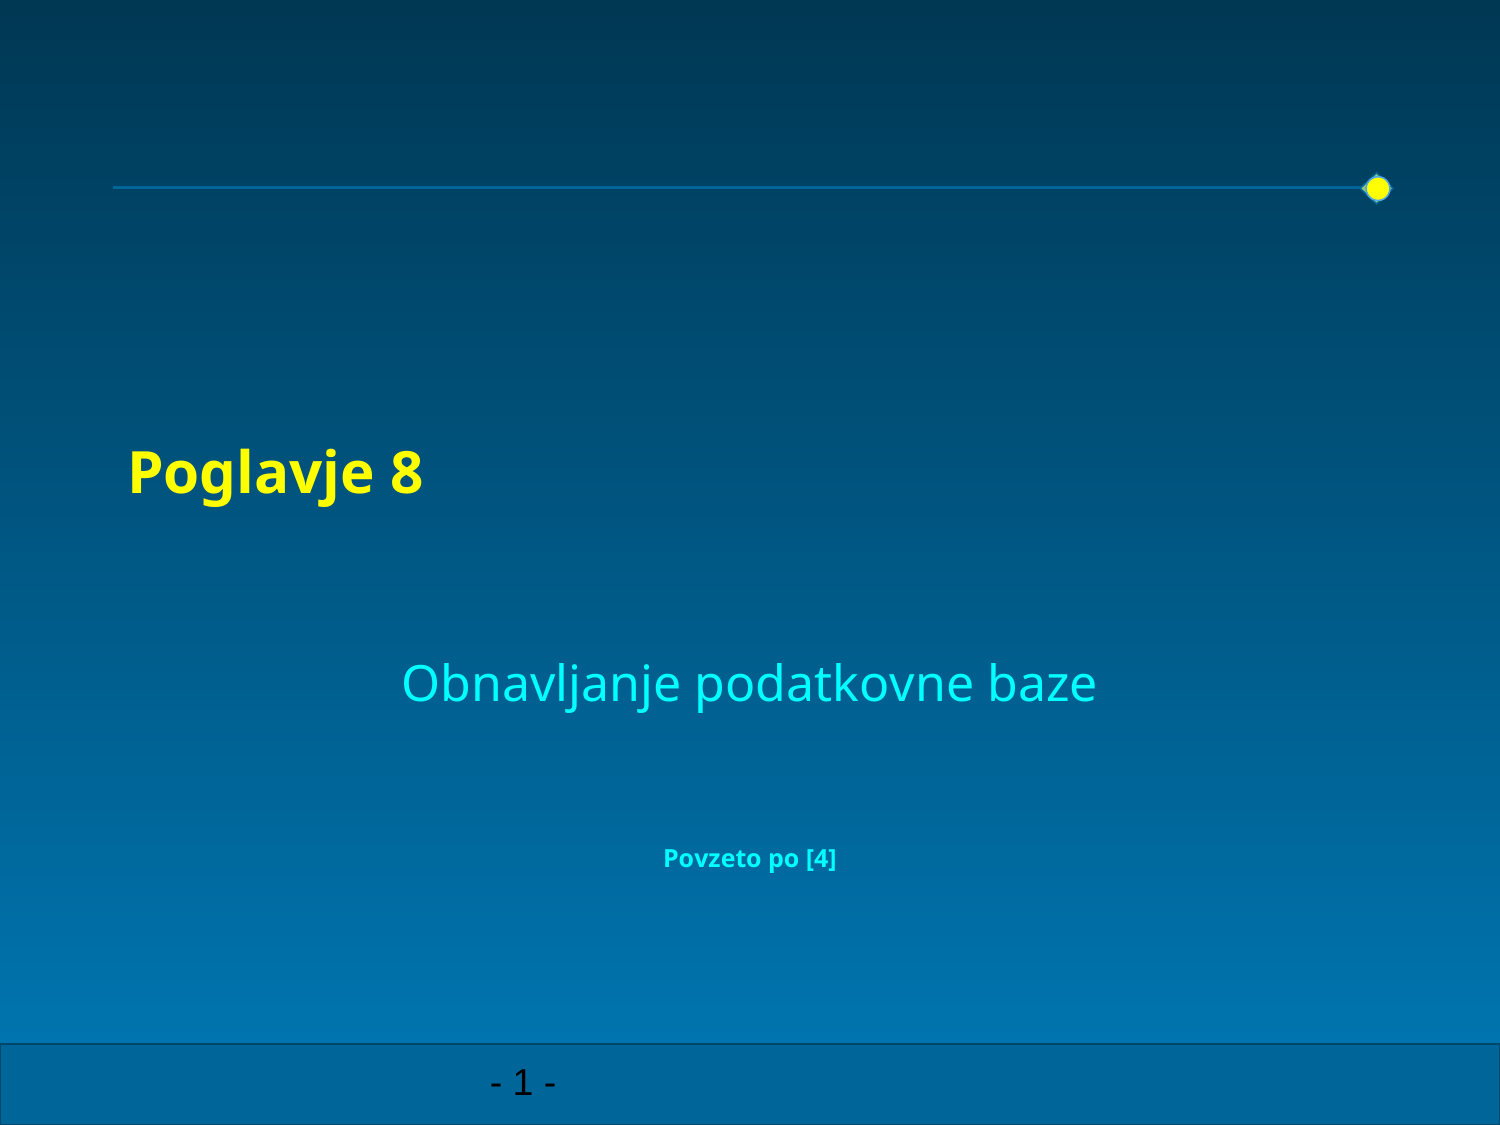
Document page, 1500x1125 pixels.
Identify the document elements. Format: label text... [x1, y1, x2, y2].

title Poglavje 8 [112, 349, 1388, 591]
subtitle Obnavljanje podatkovne baze Povzeto po [4] [225, 637, 1276, 926]
